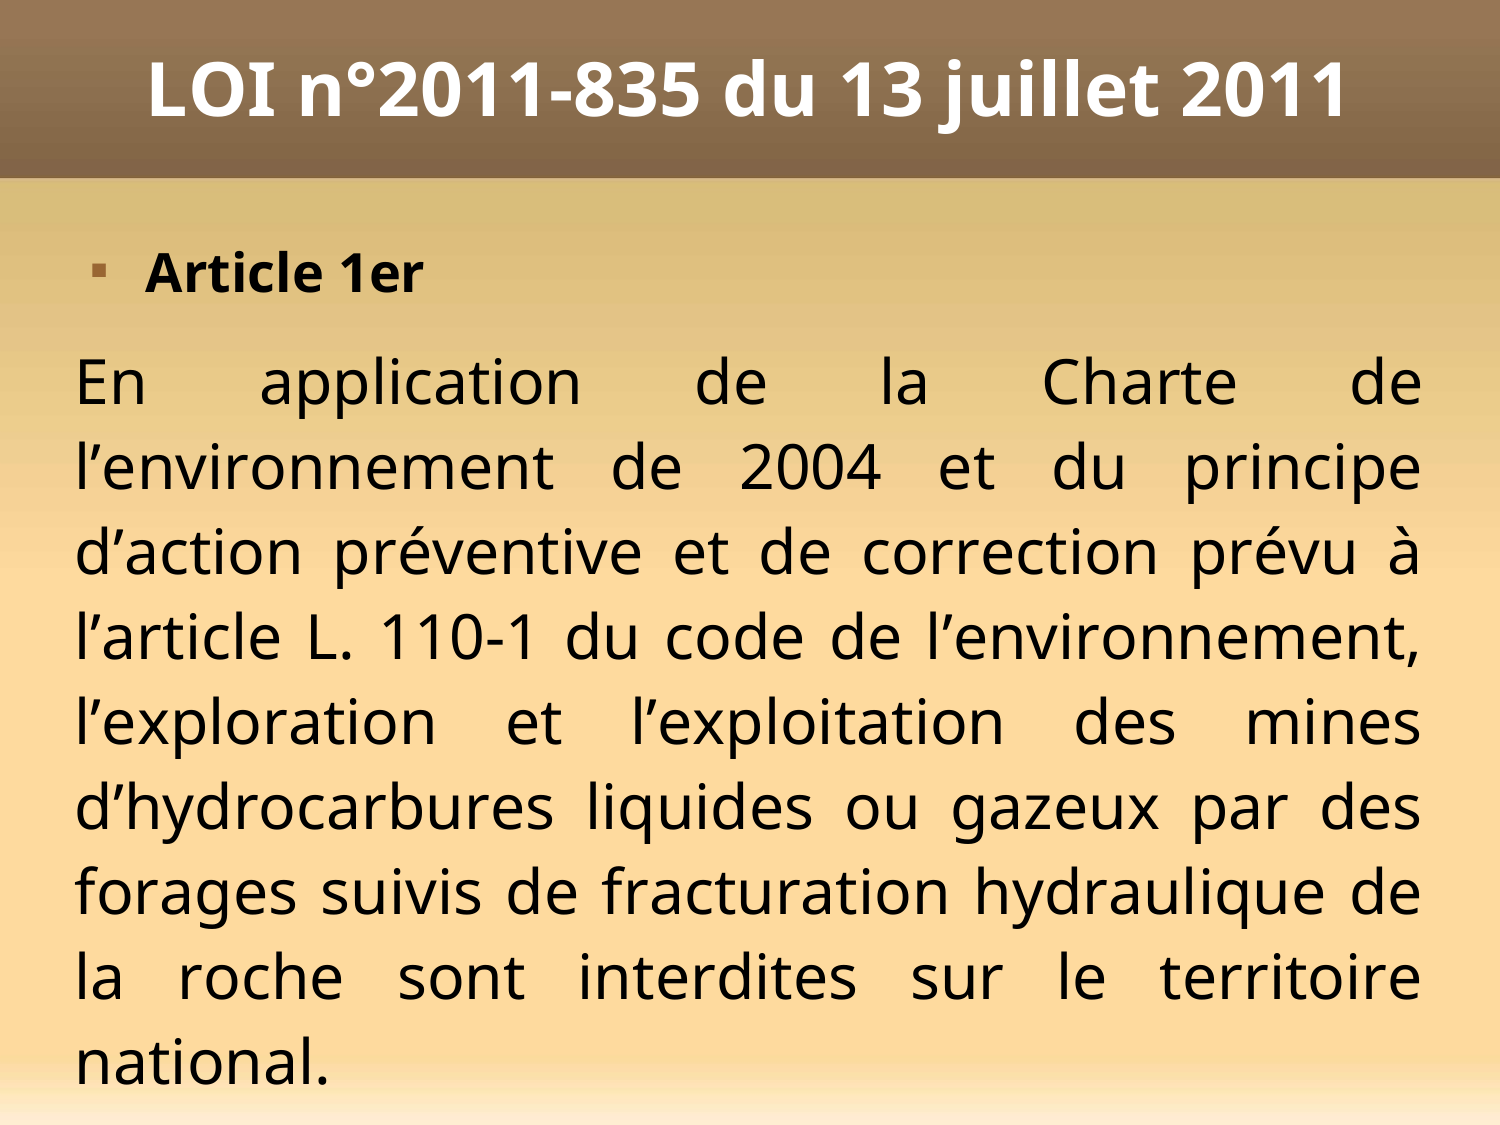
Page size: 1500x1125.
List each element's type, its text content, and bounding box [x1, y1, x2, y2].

list Article 1er En application de la Charte de l’environnement de 2004 et du principe d’action préventive et de correction prévu à l’article L. 110-1 du code de l’environnement, l’exploration et l’exploitation des mines d’hydrocarbures liquides ou gazeux par des forages suivis de fracturation hydraulique de la roche sont interdites sur le territoire national. [74, 234, 1425, 1125]
picture [0, 0, 1500, 1125]
title LOI n°2011-835 du 13 juillet 2011 [45, 0, 1455, 203]
